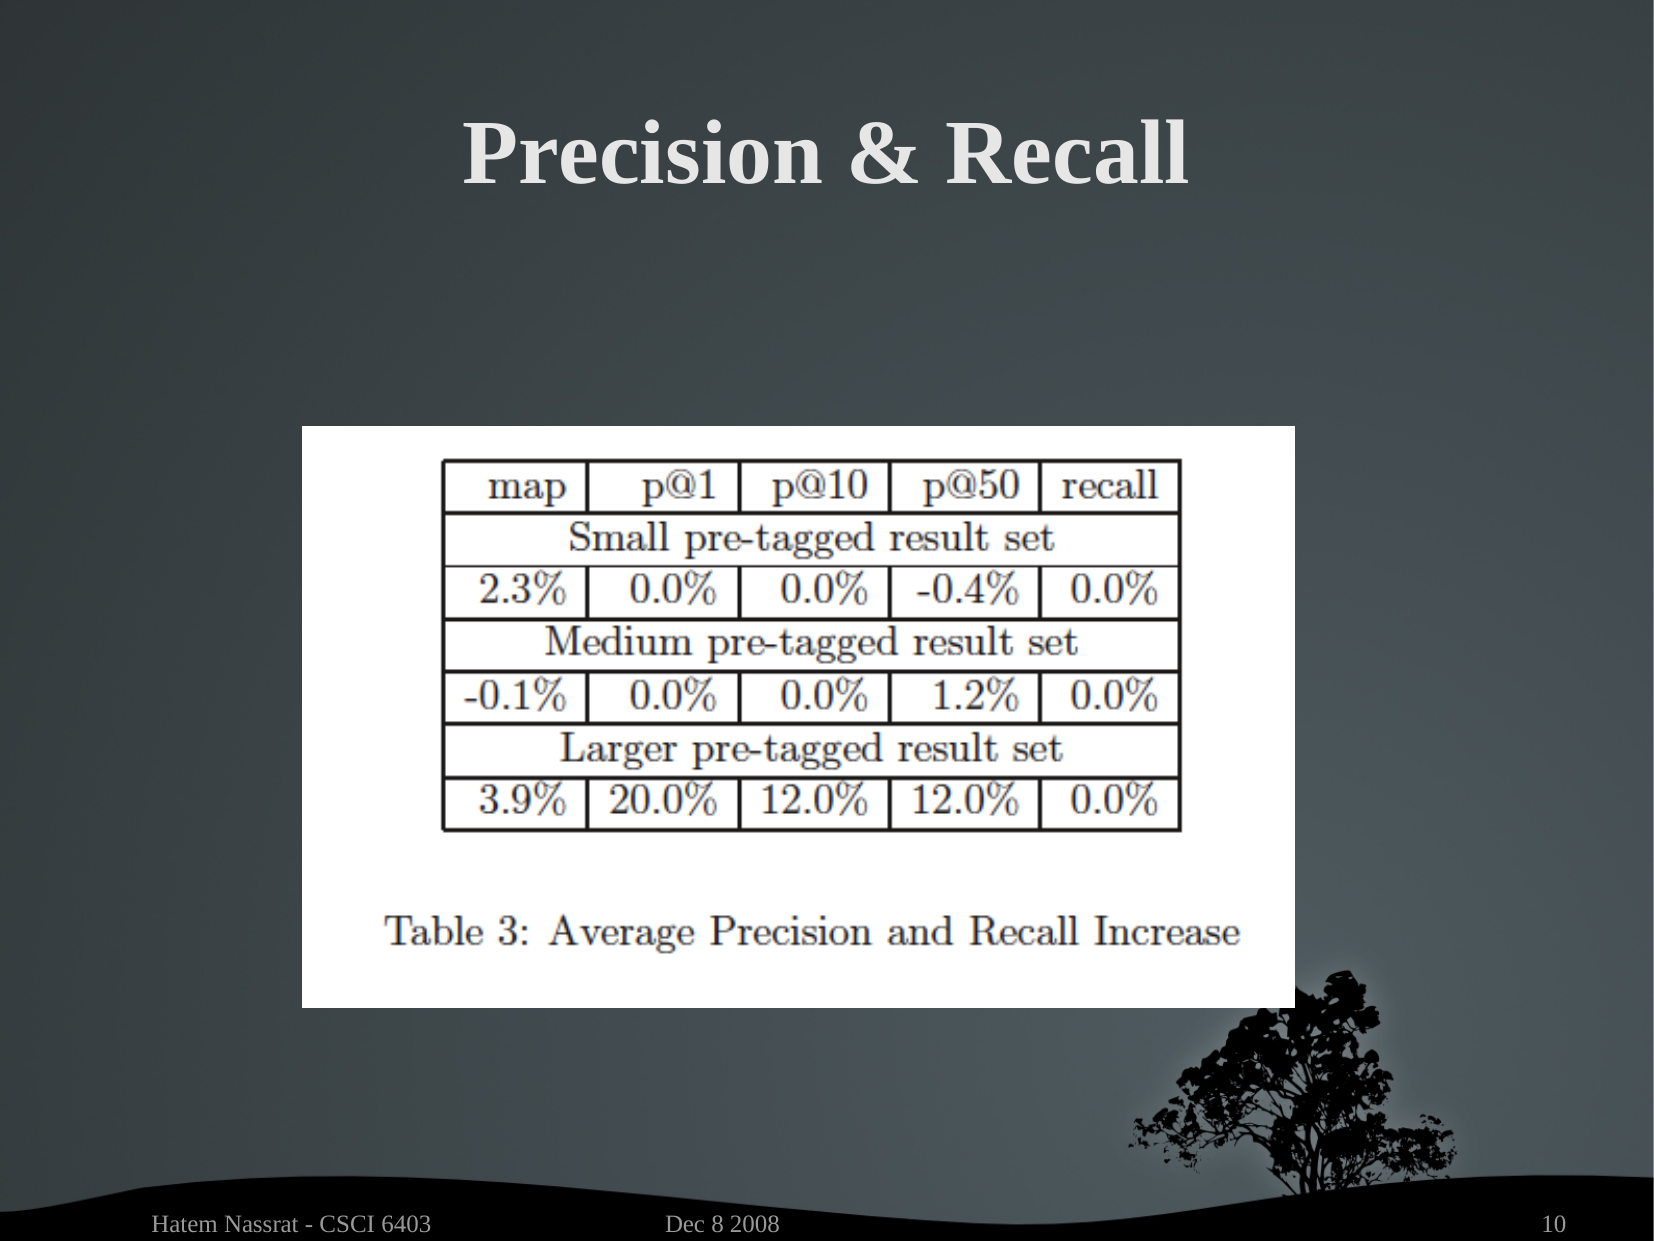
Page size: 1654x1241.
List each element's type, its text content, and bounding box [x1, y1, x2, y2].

title Precision & Recall [82, 49, 1571, 257]
picture [0, 0, 1654, 1241]
